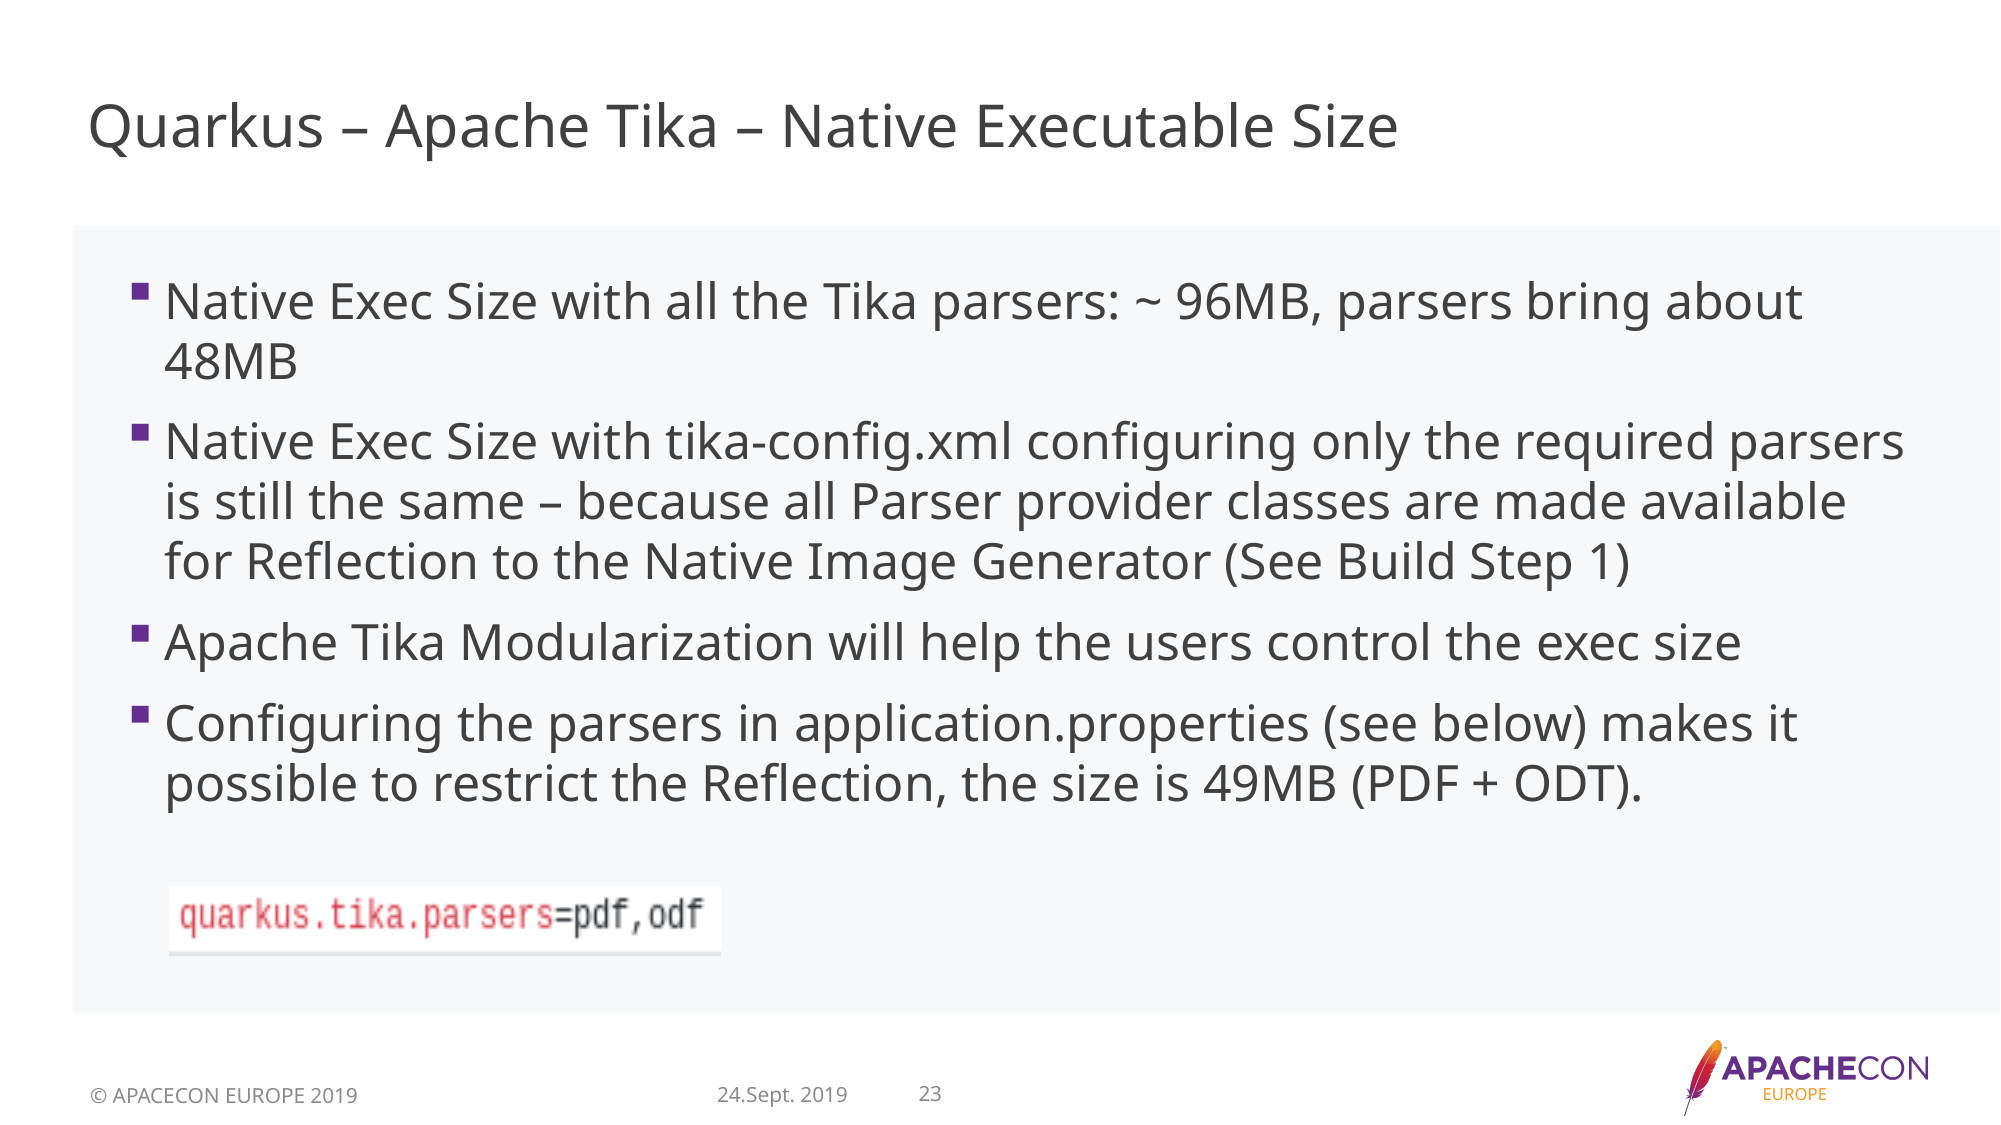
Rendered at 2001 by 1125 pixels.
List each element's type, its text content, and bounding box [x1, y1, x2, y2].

slide_number <number> [878, 1065, 957, 1124]
footer © APACECON EUROPE 2019 [74, 1065, 686, 1125]
slide_number 24.Sept. 2019 [693, 1065, 871, 1124]
title Quarkus – Apache Tika – Native Executable Size [72, 80, 1928, 167]
list Native Exec Size with all the Tika parsers: ~ 96MB, parsers bring about 48MB Native Exec Size with tika-config.xml configuring only the required parsers is still the same – because all Parser provider classes are made available for Reflection to the Native Image Generator (See Build Step 1) Apache Tika Modularization will help the users control the exec size Configuring the parsers in application.properties (see below) makes it possible to restrict the Reflection, the size is 49MB (PDF + ODT). [112, 261, 1928, 976]
picture [1684, 1040, 1928, 1116]
picture [169, 886, 721, 956]
